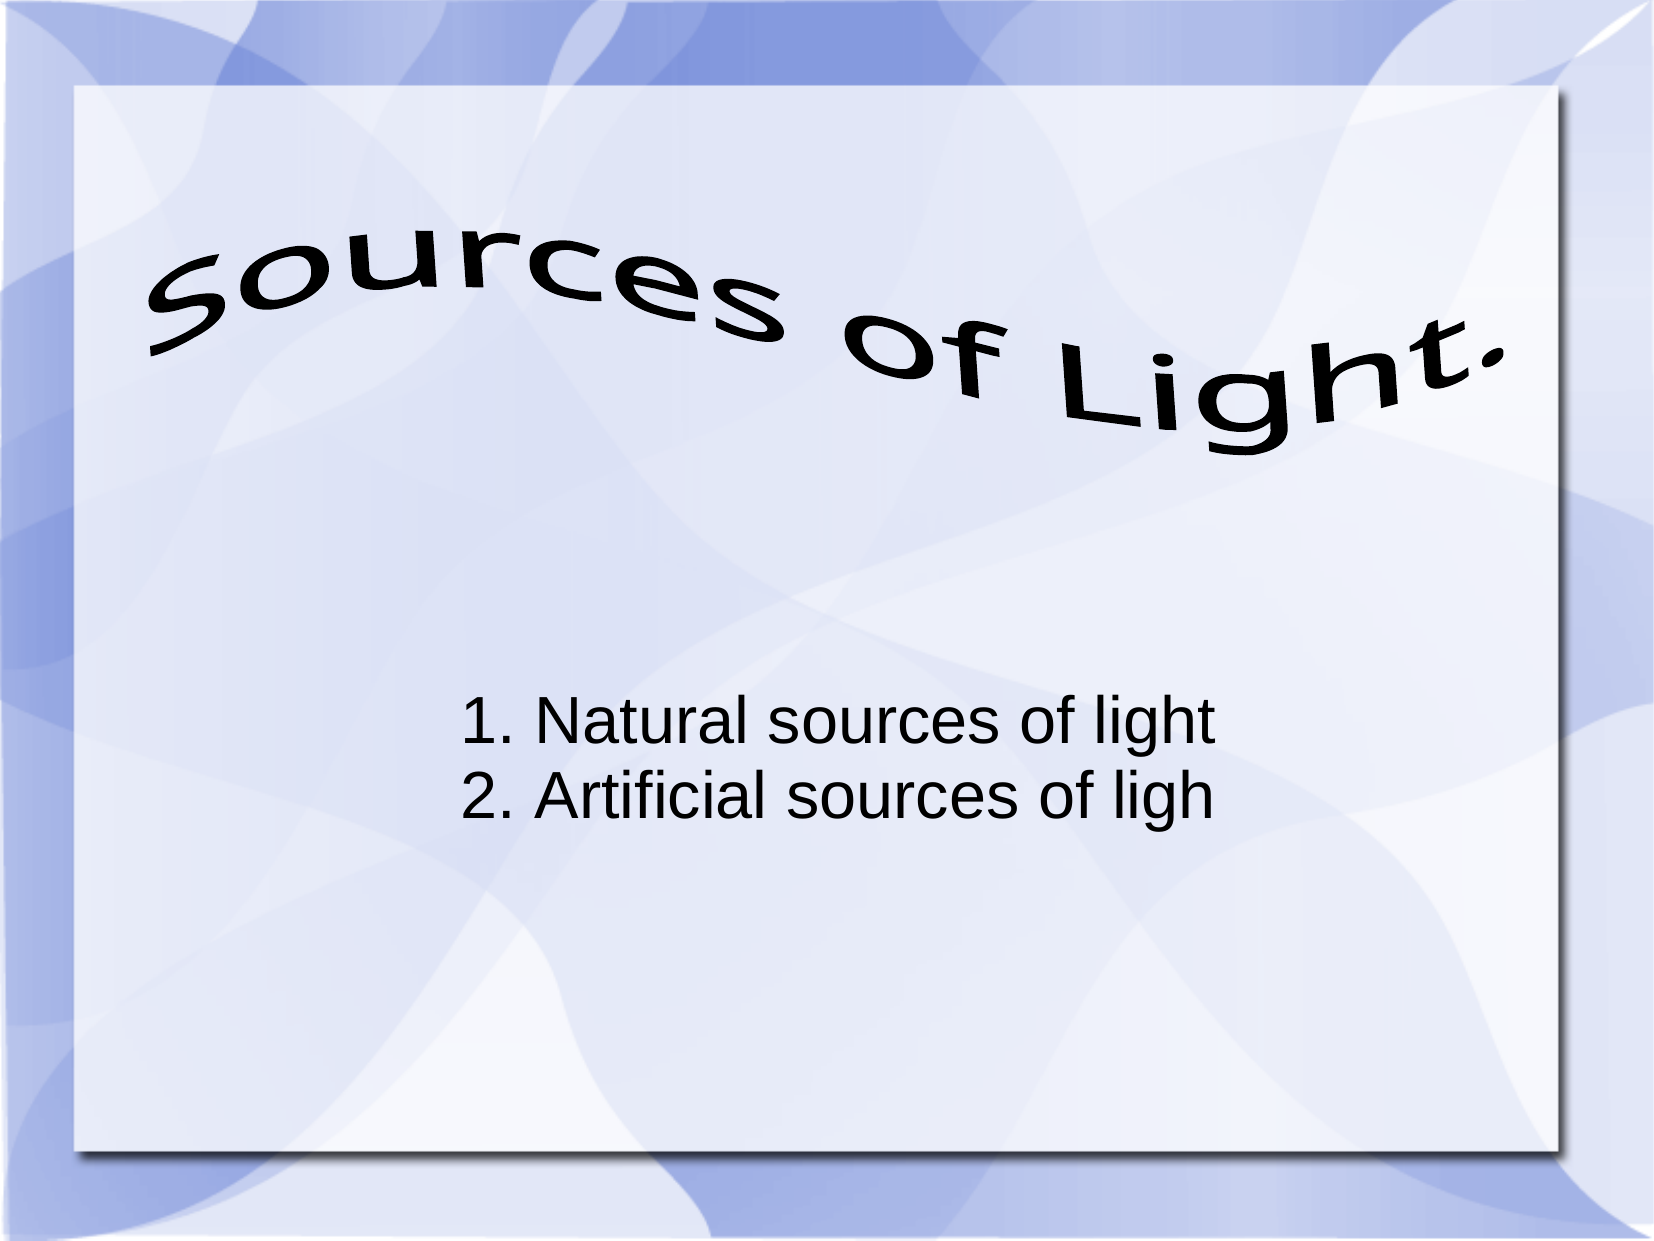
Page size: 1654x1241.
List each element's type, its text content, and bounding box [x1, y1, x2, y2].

text_box Sources of Light. [1312, 343, 1397, 423]
text_box Sources of Light. [942, 321, 1007, 398]
picture [0, 0, 1654, 1241]
text_box Sources of Light. [616, 257, 698, 321]
text_box Sources of Light. [1155, 374, 1176, 430]
text_box Sources of Light. [1482, 348, 1503, 367]
text_box Sources of Light. [845, 316, 933, 379]
text_box Sources of Light. [1199, 371, 1287, 455]
text_box Sources of Light. [530, 241, 601, 301]
text_box Sources of Light. [350, 231, 436, 290]
text_box Sources of Light. [714, 279, 784, 342]
text_box Sources of Light. [462, 232, 520, 287]
subtitle 1. Natural sources of light 2. Artificial sources of ligh [177, 578, 1501, 863]
text_box Sources of Light. [1062, 344, 1140, 427]
text_box Sources of Light. [1410, 320, 1468, 388]
text_box Sources of Light. [149, 255, 225, 356]
text_box Sources of Light. [241, 246, 329, 309]
